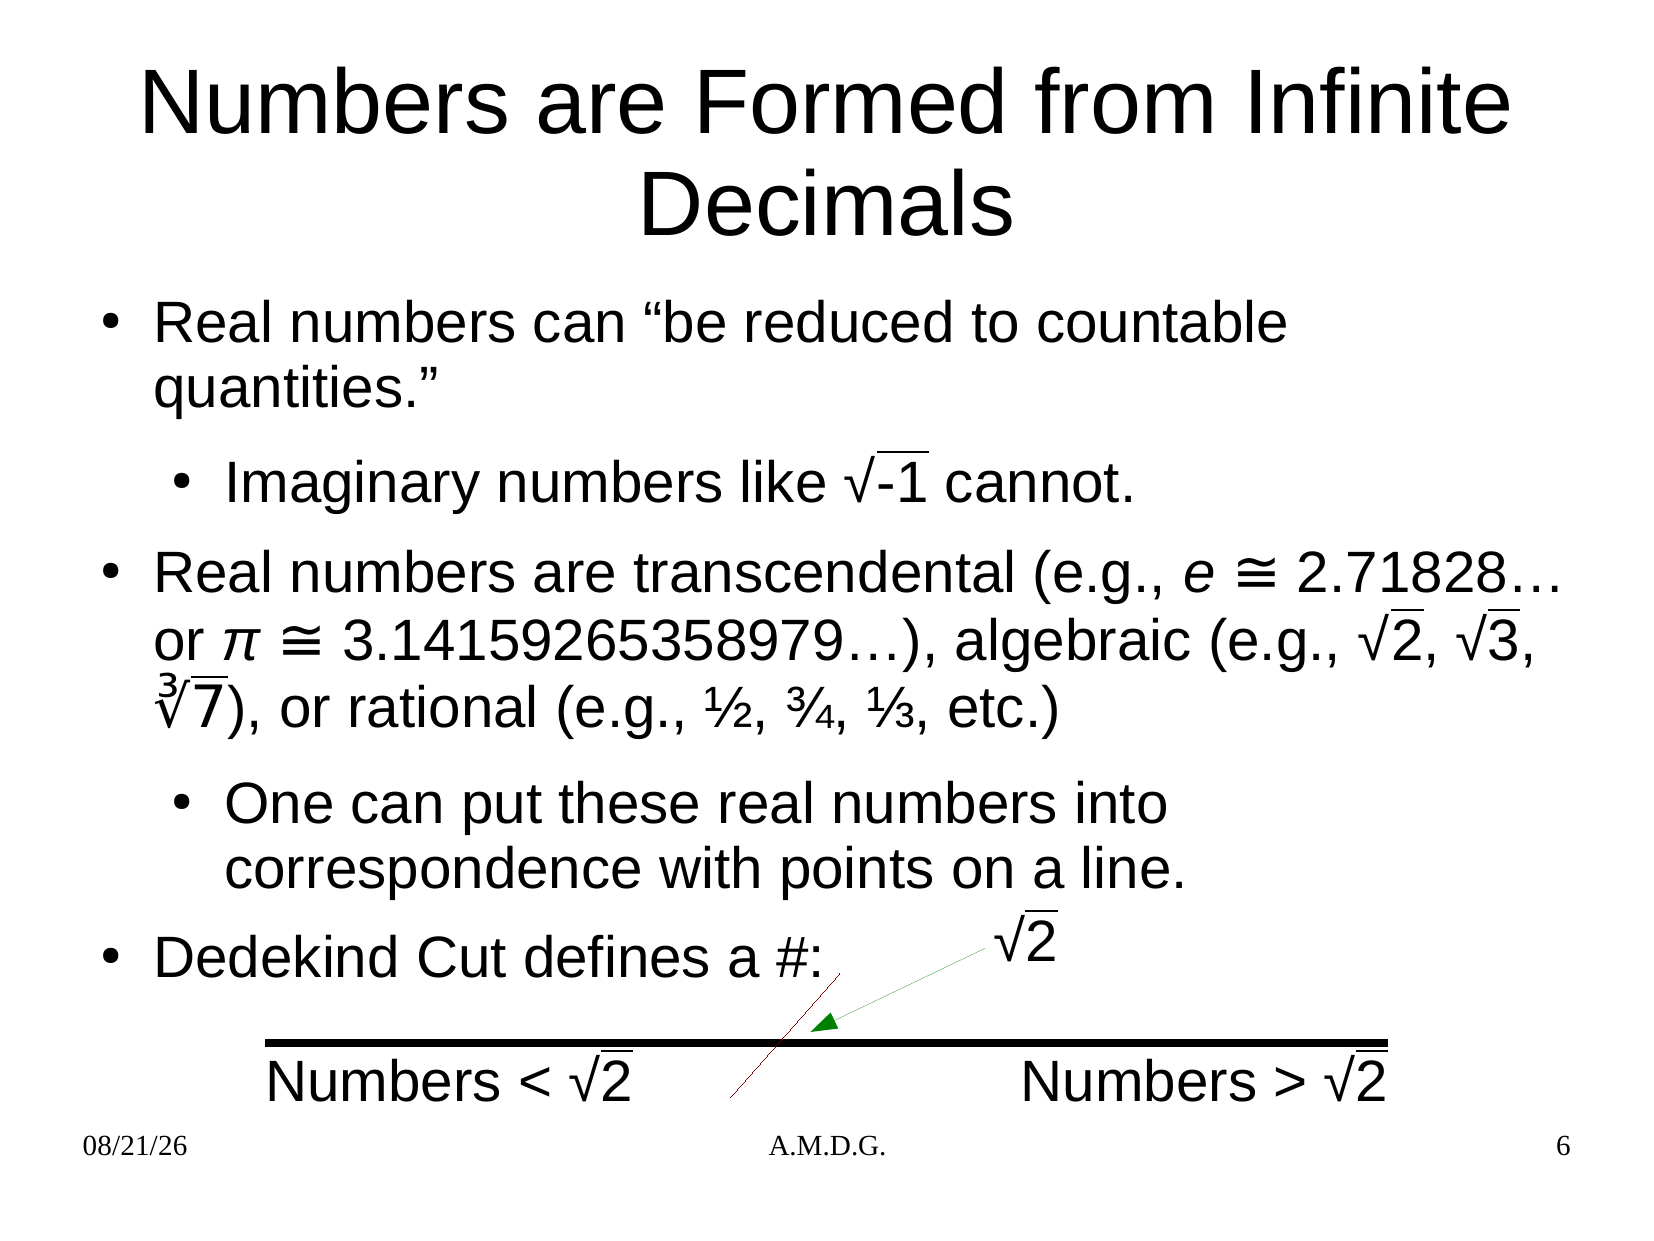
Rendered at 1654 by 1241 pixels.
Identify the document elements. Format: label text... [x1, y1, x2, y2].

title Numbers are Formed from Infinite Decimals [82, 49, 1571, 257]
list Real numbers can “be reduced to countable quantities.” Imaginary numbers like √-1 cannot. Real numbers are transcendental (e.g., e ≅ 2.71828… or π ≅ 3.14159265358979…), algebraic (e.g., √2, √3, ∛7), or rational (e.g., ½, ¾, ⅓, etc.) One can put these real numbers into correspondence with points on a line. Dedekind Cut defines a #: [82, 290, 1571, 1109]
text_box Numbers < √2 [265, 1048, 724, 1129]
text_box √2 [993, 908, 1159, 989]
text_box Numbers > √2 [930, 1048, 1389, 1129]
